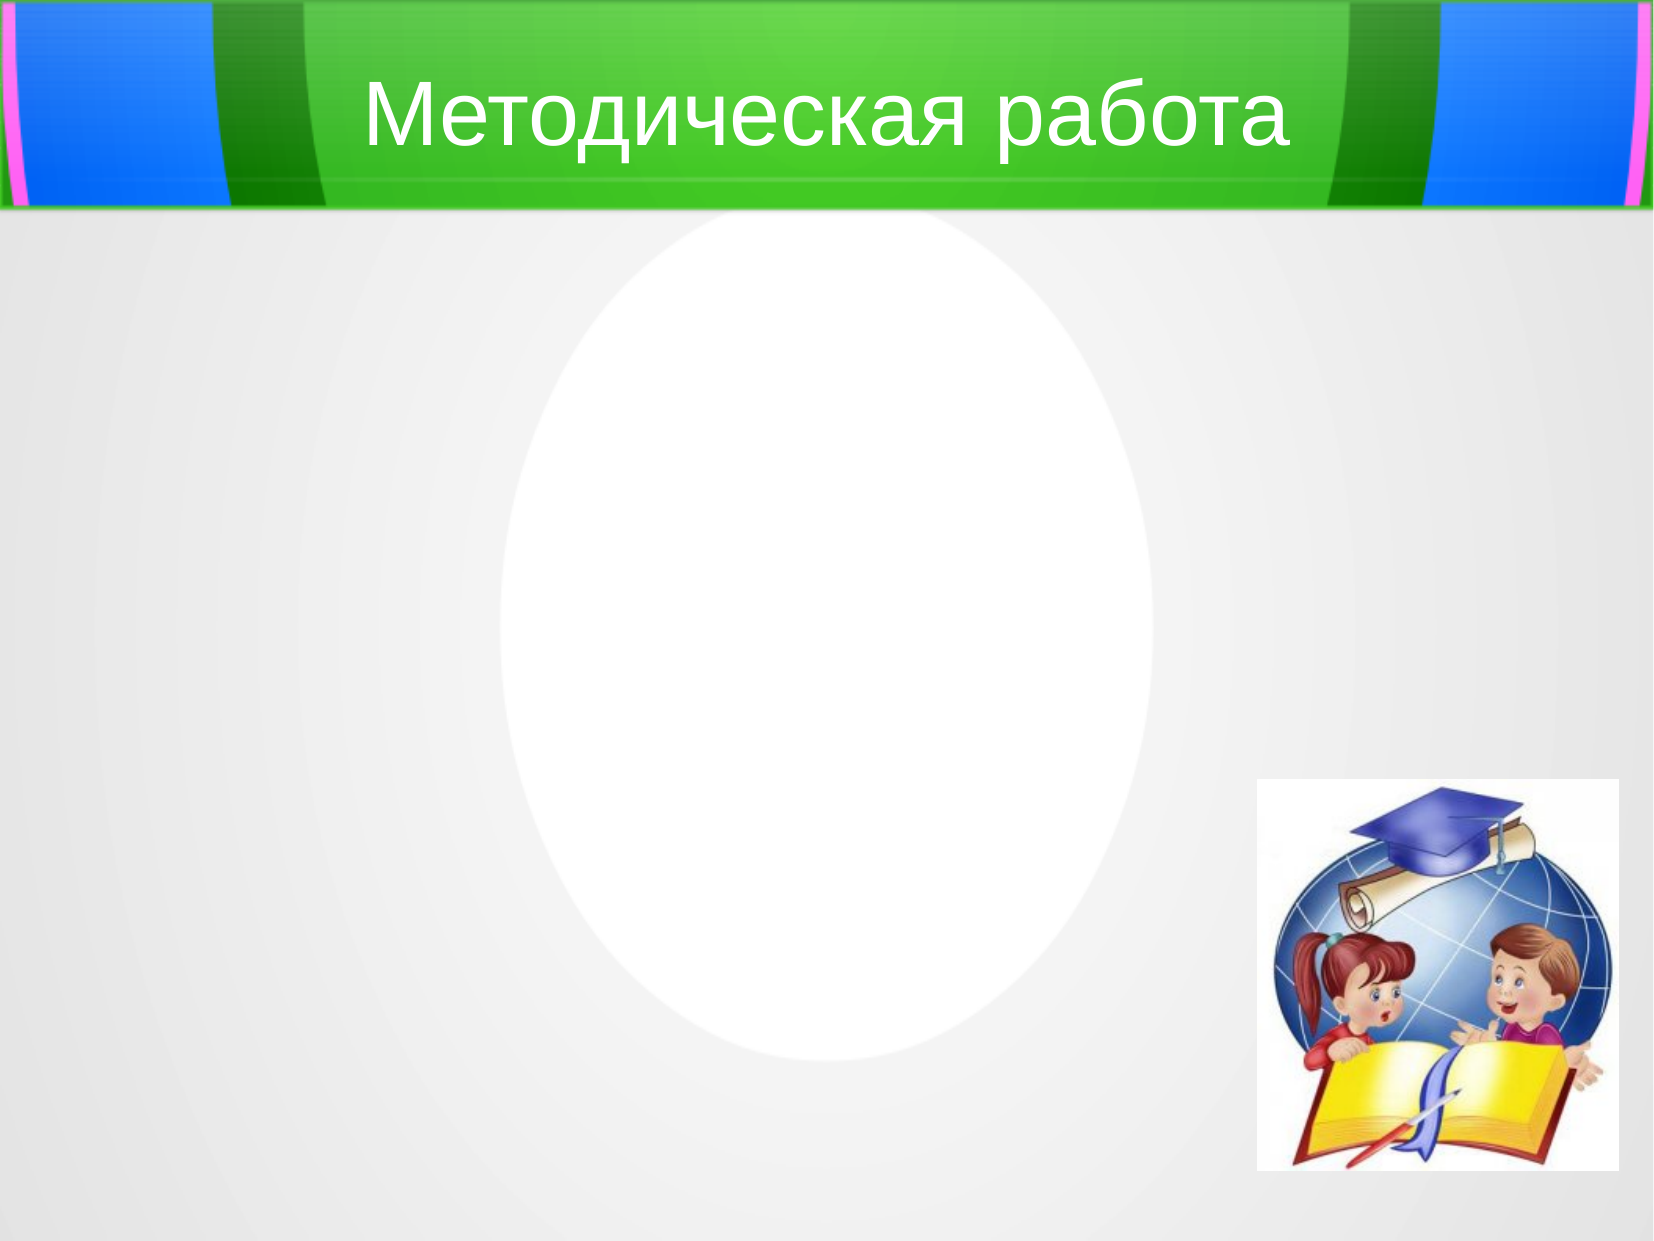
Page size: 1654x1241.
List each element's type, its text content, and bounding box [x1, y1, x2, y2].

title Методическая работа [82, 49, 1571, 179]
picture [0, 0, 1654, 1241]
